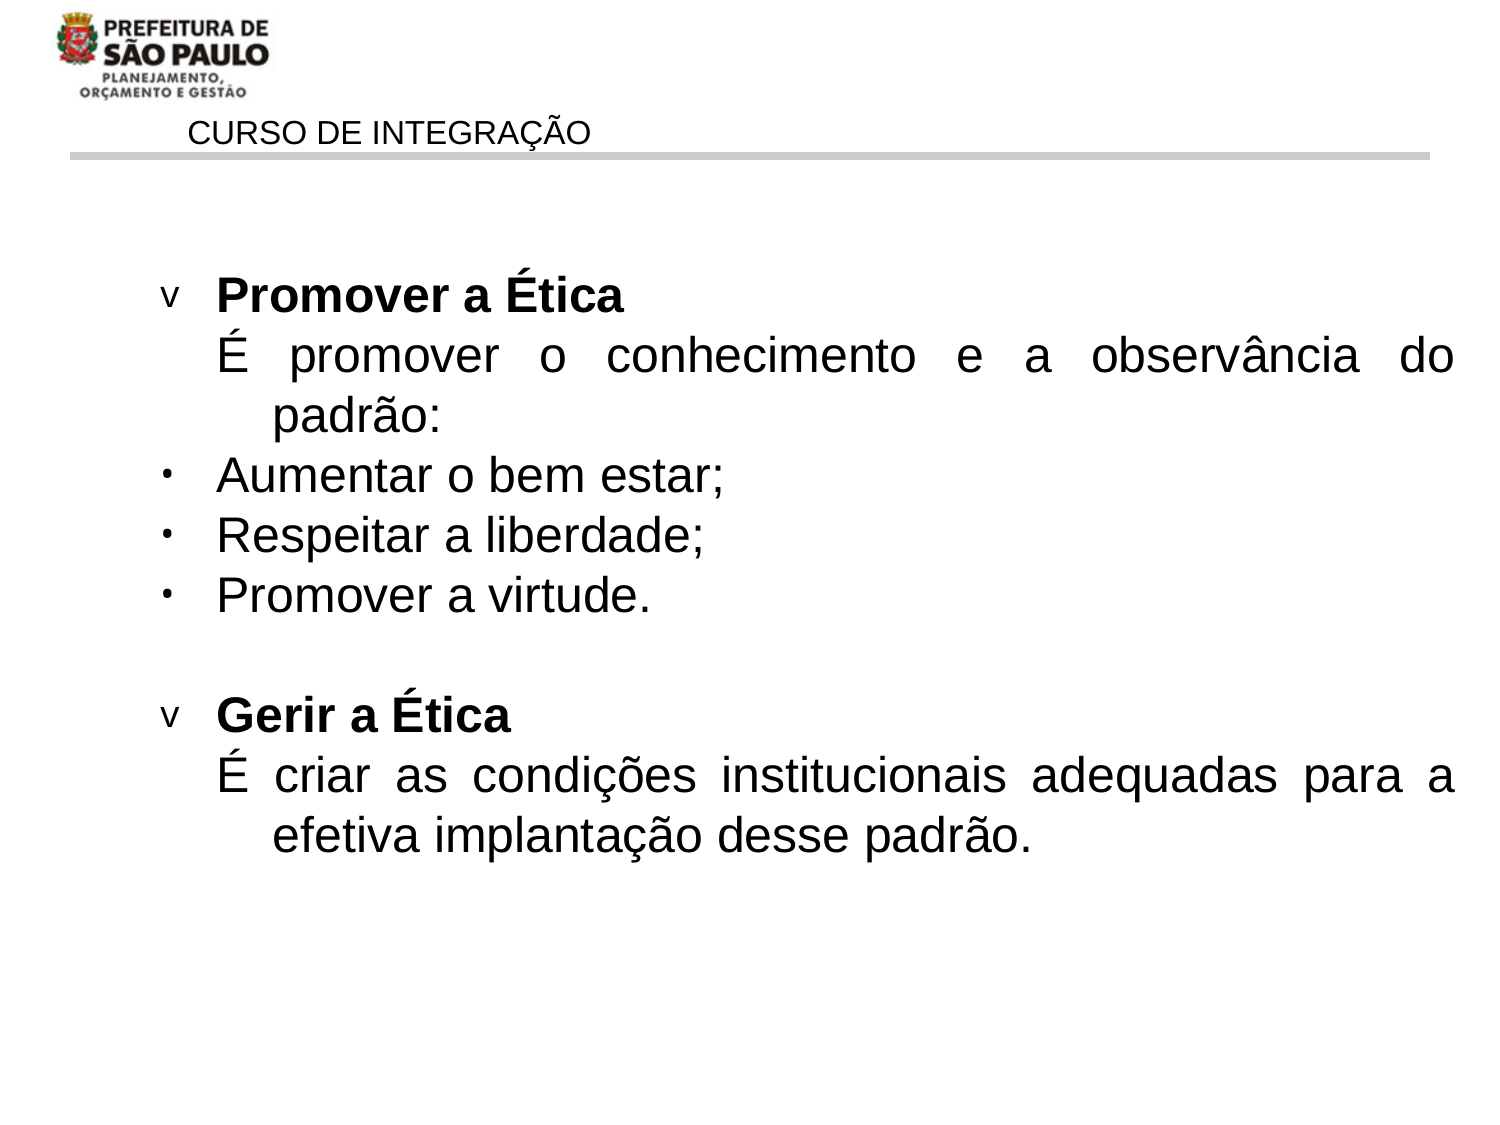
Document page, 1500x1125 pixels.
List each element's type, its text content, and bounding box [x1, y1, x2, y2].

text_box Promover a Ética É promover o conhecimento e a observância do padrão: Aumentar o bem estar; Respeitar a liberdade; Promover a virtude. Gerir a Ética É criar as condições institucionais adequadas para a efetiva implantação desse padrão. [29, 255, 1471, 871]
